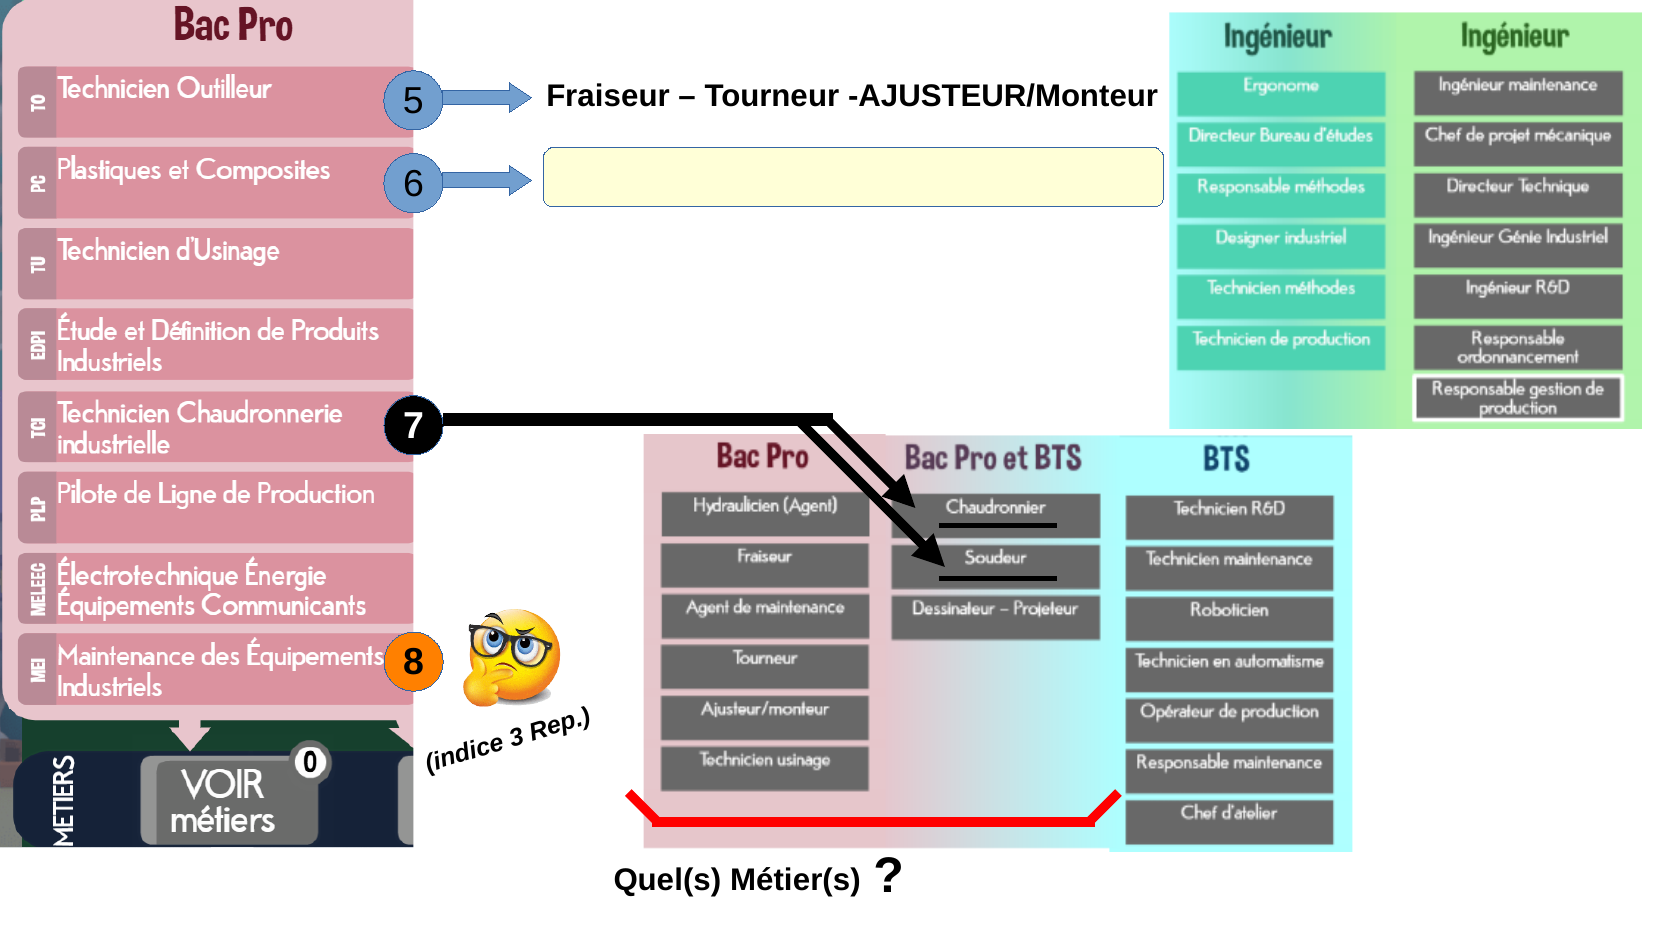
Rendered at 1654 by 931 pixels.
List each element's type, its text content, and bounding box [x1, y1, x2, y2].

picture [1169, 11, 1642, 429]
text_box ? [858, 840, 918, 911]
text_box Fraiseur – Tourneur -AJUSTEUR/Monteur [531, 70, 1182, 130]
text_box 8 [384, 632, 444, 692]
picture [459, 605, 562, 709]
text_box 7 [383, 395, 444, 455]
text_box 5 [383, 70, 443, 130]
text_box [543, 147, 1164, 207]
text_box (indice 3 Rep.) [405, 679, 644, 789]
picture [820, 434, 888, 496]
text_box [442, 82, 532, 113]
text_box 6 [383, 153, 443, 213]
text_box [442, 165, 532, 196]
text_box Quel(s) Métier(s) [598, 855, 895, 905]
picture [643, 434, 1353, 852]
picture [0, 0, 414, 857]
